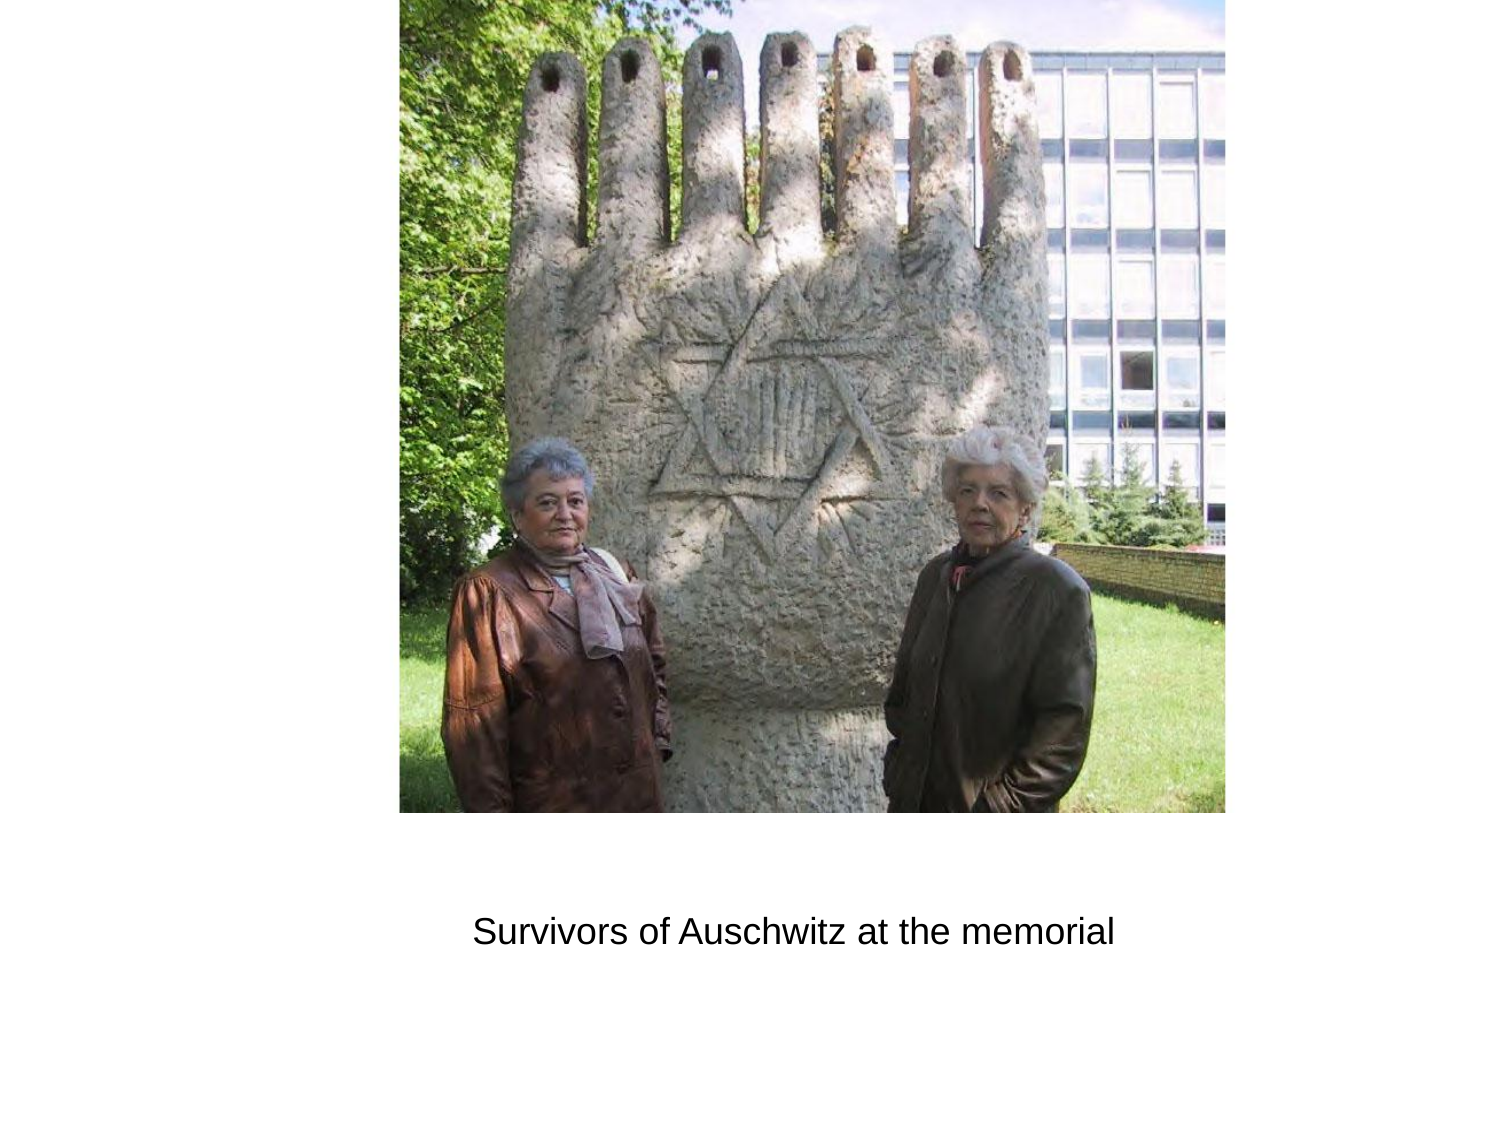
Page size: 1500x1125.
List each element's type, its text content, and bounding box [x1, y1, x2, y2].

picture [262, 0, 1363, 813]
text_box Survivors of Auschwitz at the memorial [224, 899, 1363, 960]
